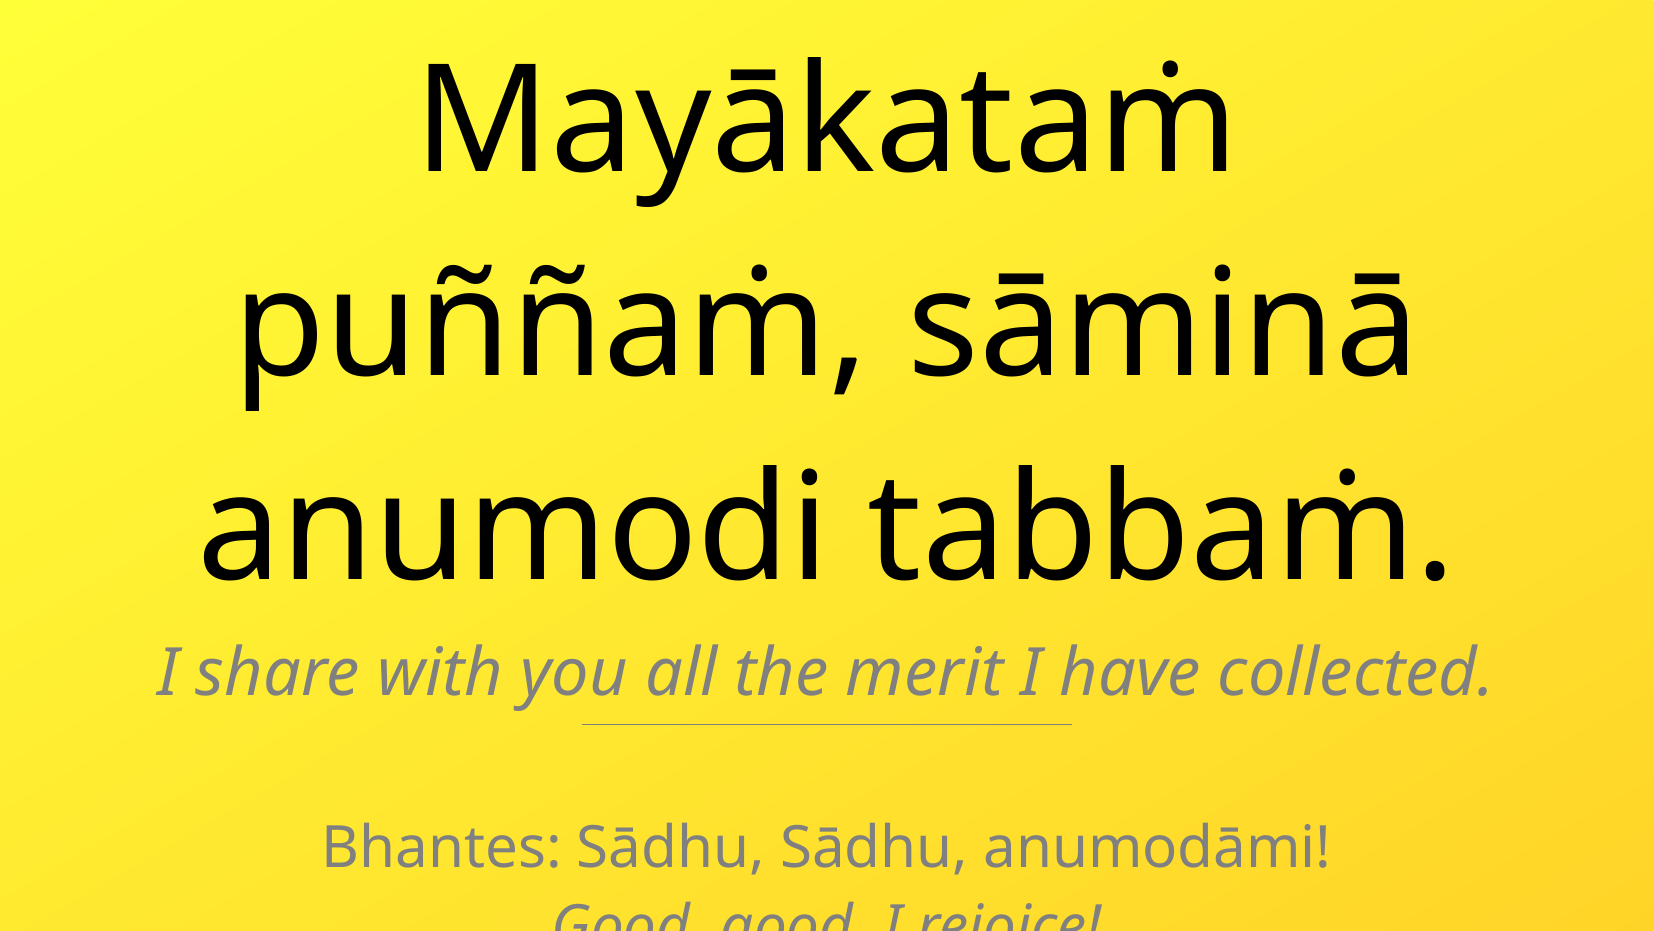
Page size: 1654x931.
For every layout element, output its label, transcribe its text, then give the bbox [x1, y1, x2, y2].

subtitle Mayākataṁ puññaṁ, sāminā anumodi tabbaṁ. I share with you all the merit I have collected. Bhantes: Sādhu, Sādhu, anumodāmi! Good, good, I rejoice! [82, 67, 1571, 908]
